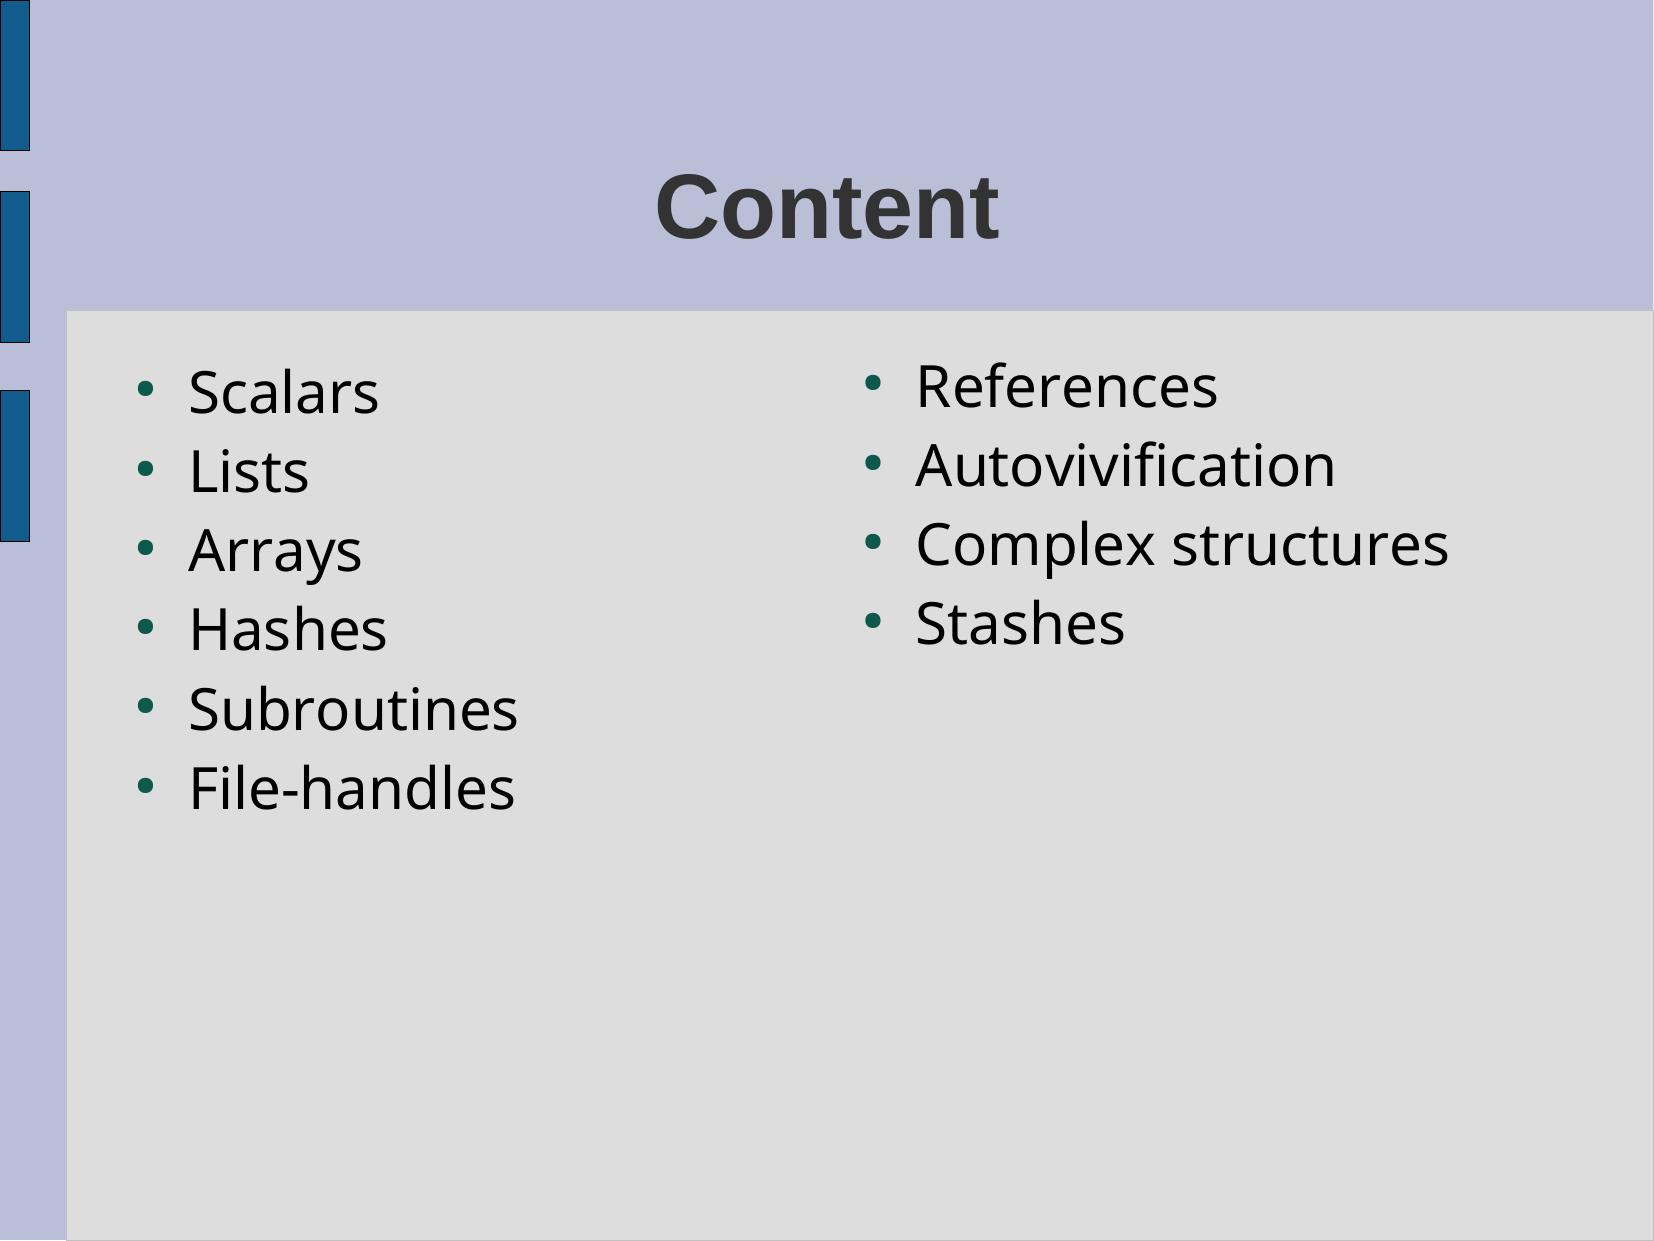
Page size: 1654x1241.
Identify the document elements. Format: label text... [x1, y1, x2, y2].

title Content [121, 102, 1534, 311]
list References Autovivification Complex structures Stashes [844, 344, 1563, 1127]
list Scalars Lists Arrays Hashes Subroutines File-handles [117, 350, 807, 1191]
